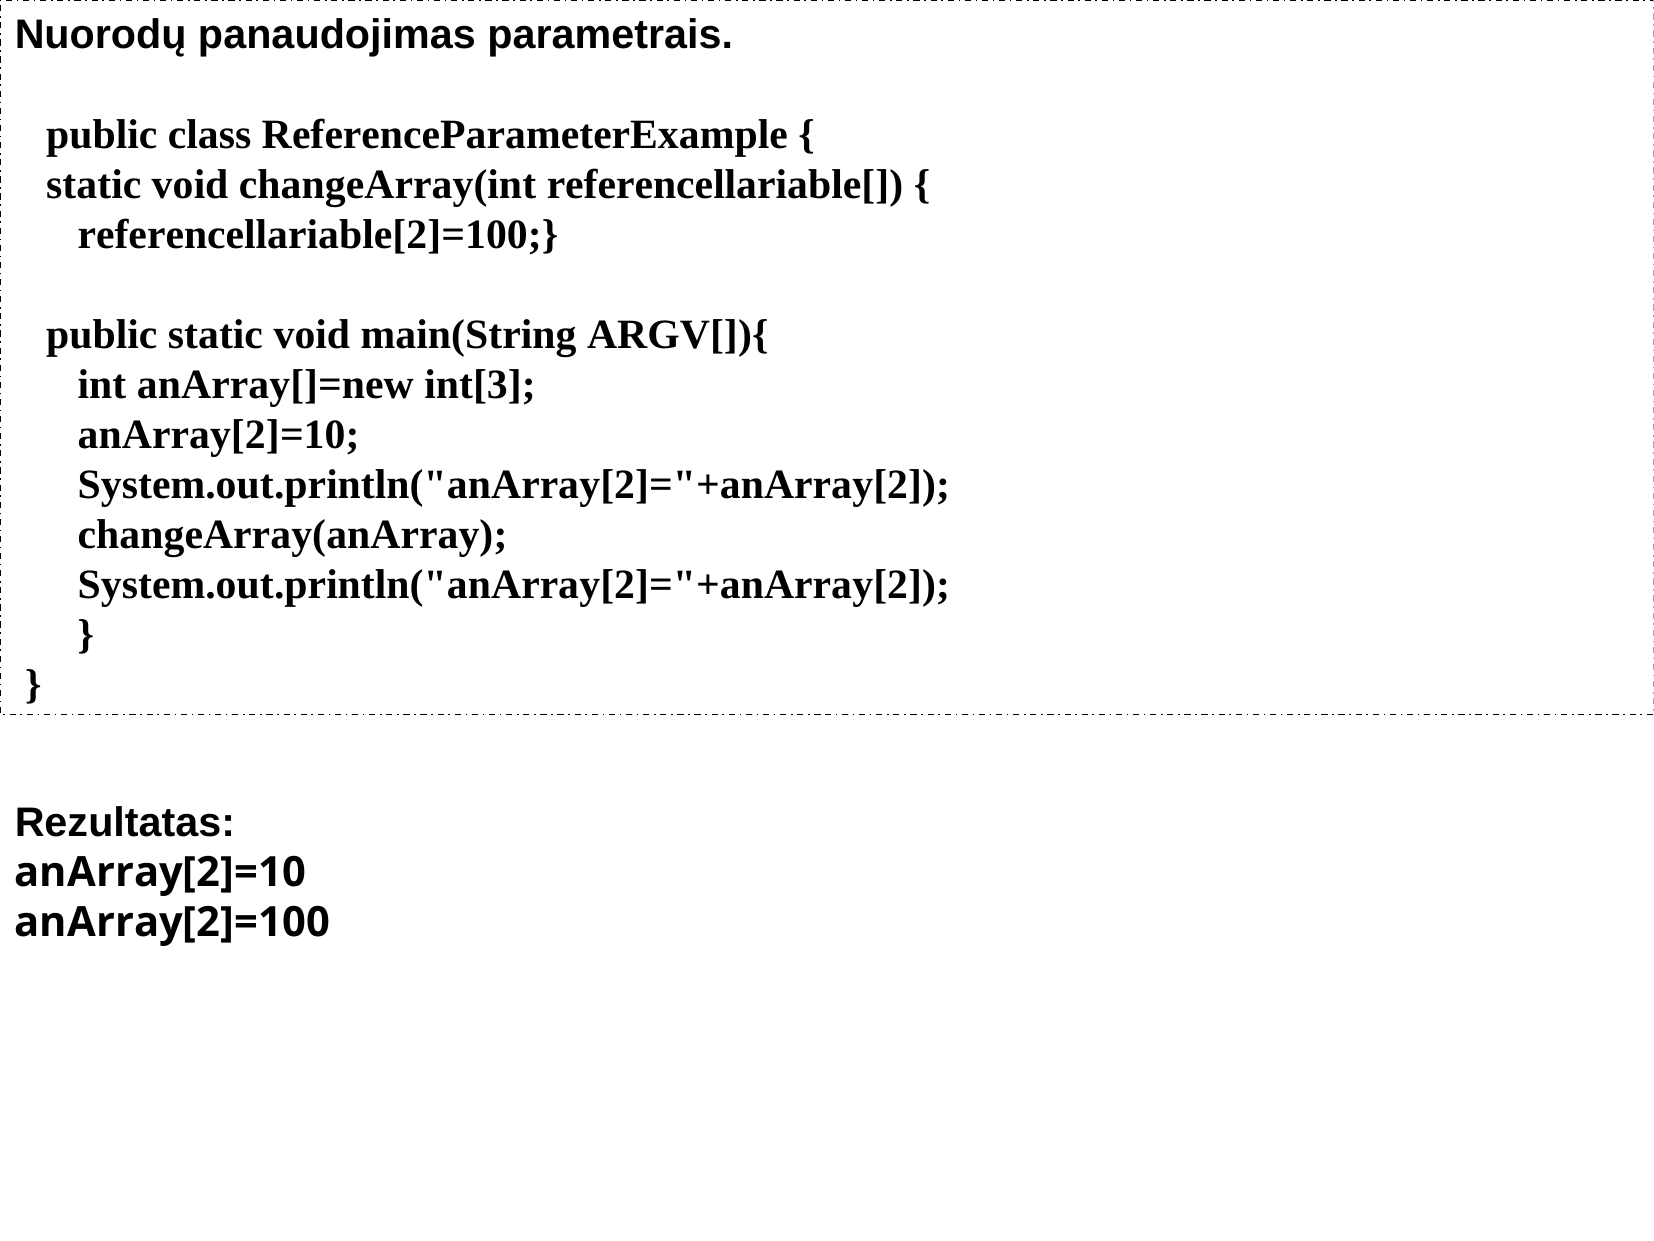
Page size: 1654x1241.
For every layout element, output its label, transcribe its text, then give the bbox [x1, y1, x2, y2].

text_box Nuorodų panaudojimas parametrais. public class ReferenceParameterExample { static void changeArray(int referencellariable[]) { referencellariable[2]=100;} public static void main(String ARGV[]){ int anArray[]=new int[3]; anArray[2]=10; System.out.println("anArray[2]="+anArray[2]); changeArray(anArray); System.out.println("anArray[2]="+anArray[2]); } } [0, 0, 1654, 715]
text_box Rezultatas: anArray[2]=10 anArray[2]=100 [0, 787, 1654, 1003]
